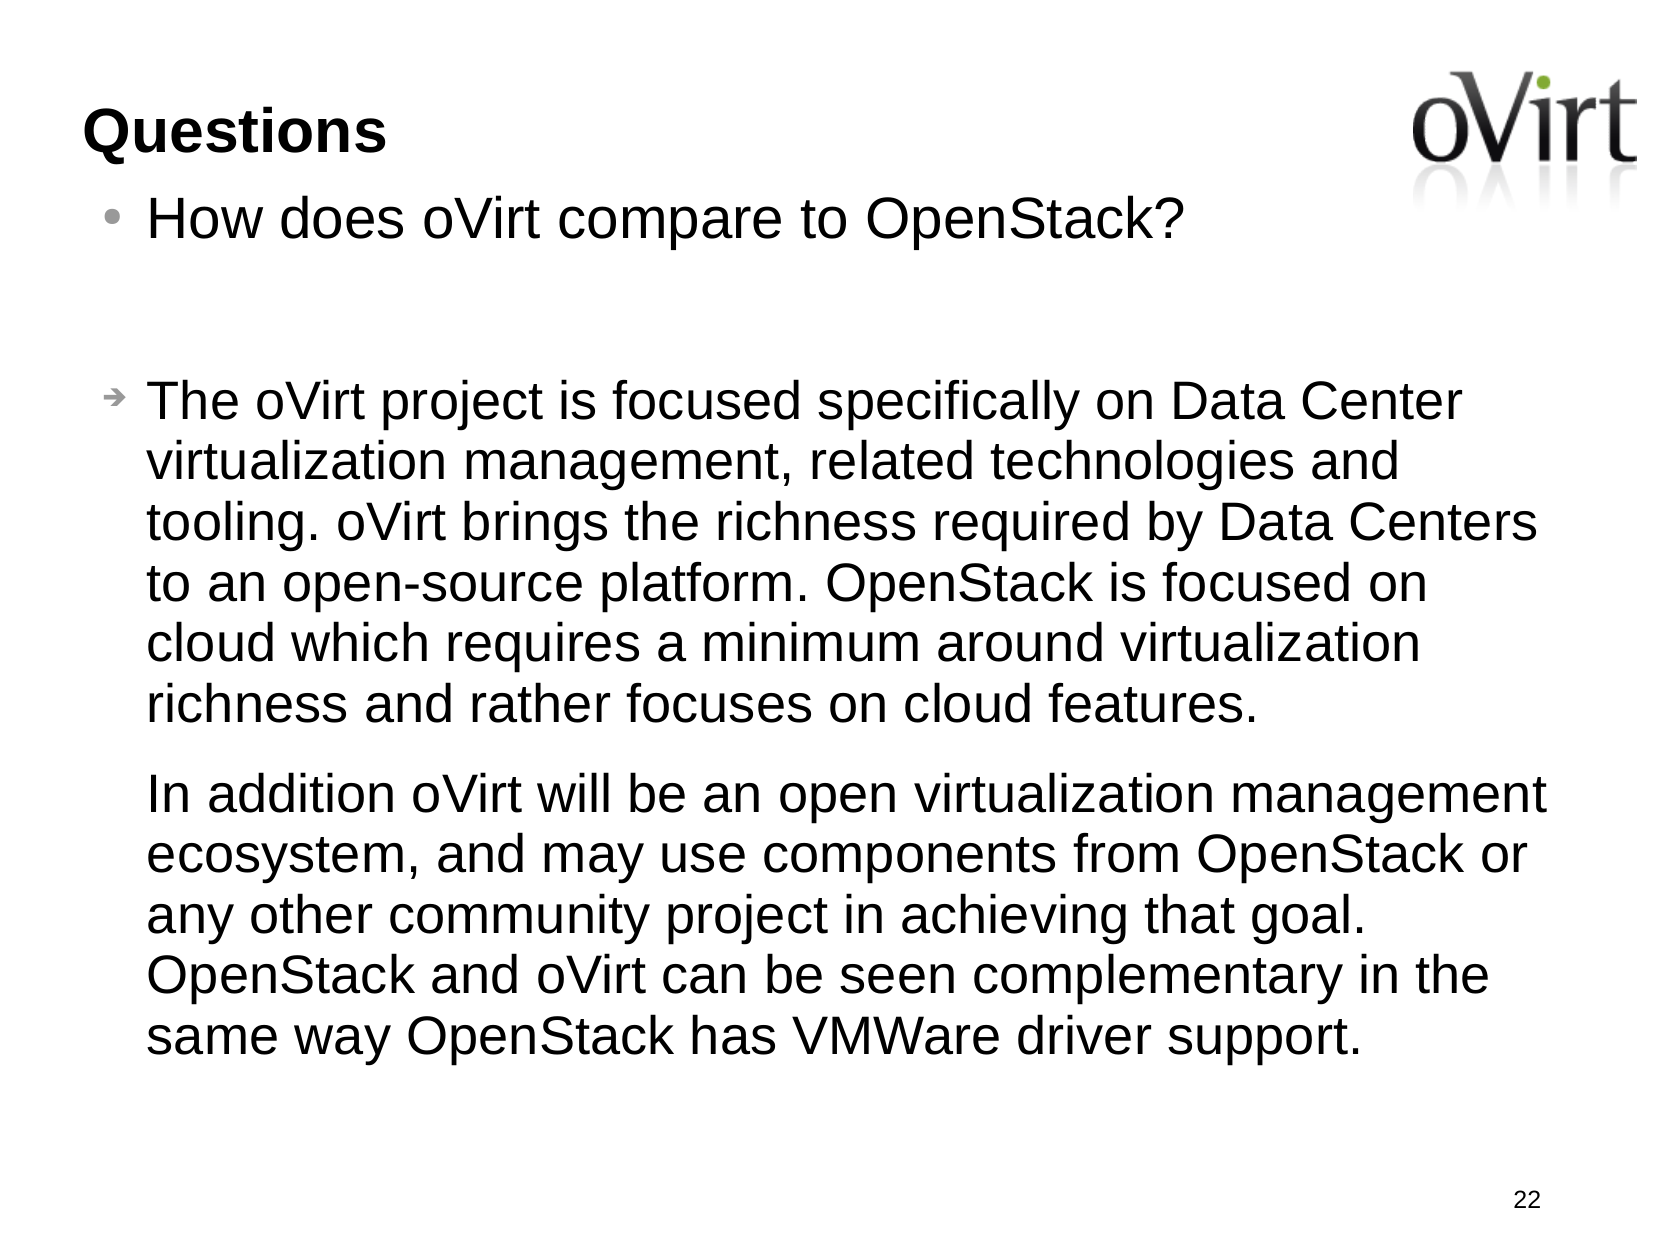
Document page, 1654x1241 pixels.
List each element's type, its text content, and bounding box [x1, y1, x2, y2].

picture [1413, 63, 1637, 212]
title Questions [82, 37, 1571, 226]
list How does oVirt compare to OpenStack? The oVirt project is focused specifically on Data Center virtualization management, related technologies and tooling. oVirt brings the richness required by Data Centers to an open-source platform. OpenStack is focused on cloud which requires a minimum around virtualization richness and rather focuses on cloud features. In addition oVirt will be an open virtualization management ecosystem, and may use components from OpenStack or any other community project in achieving that goal. OpenStack and oVirt can be seen complementary in the same way OpenStack has VMWare driver support. [86, 185, 1576, 1066]
